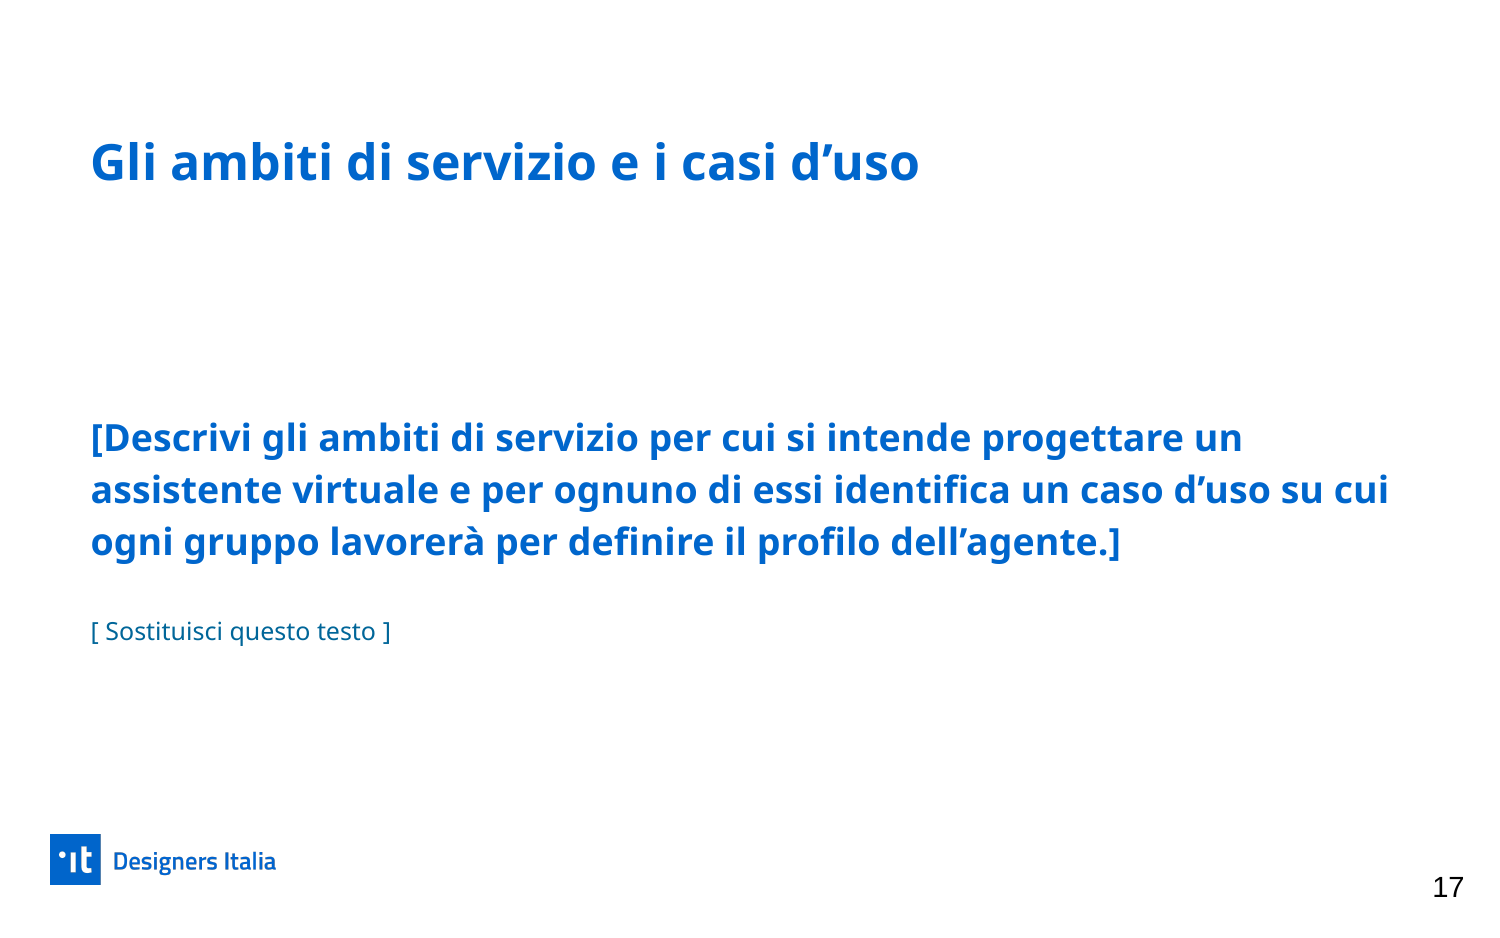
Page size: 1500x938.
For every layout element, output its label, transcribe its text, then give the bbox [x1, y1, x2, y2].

text_box [ Sostituisci questo testo ] [75, 604, 713, 656]
slide_number <numero> [1389, 850, 1480, 922]
text_box Gli ambiti di servizio e i casi d’uso [75, 115, 1216, 196]
text_box [Descrivi gli ambiti di servizio per cui si intende progettare un assistente virtuale e per ognuno di essi identifica un caso d’uso su cui ogni gruppo lavorerà per definire il profilo dell’agente.] [75, 392, 1425, 578]
picture [50, 834, 289, 885]
